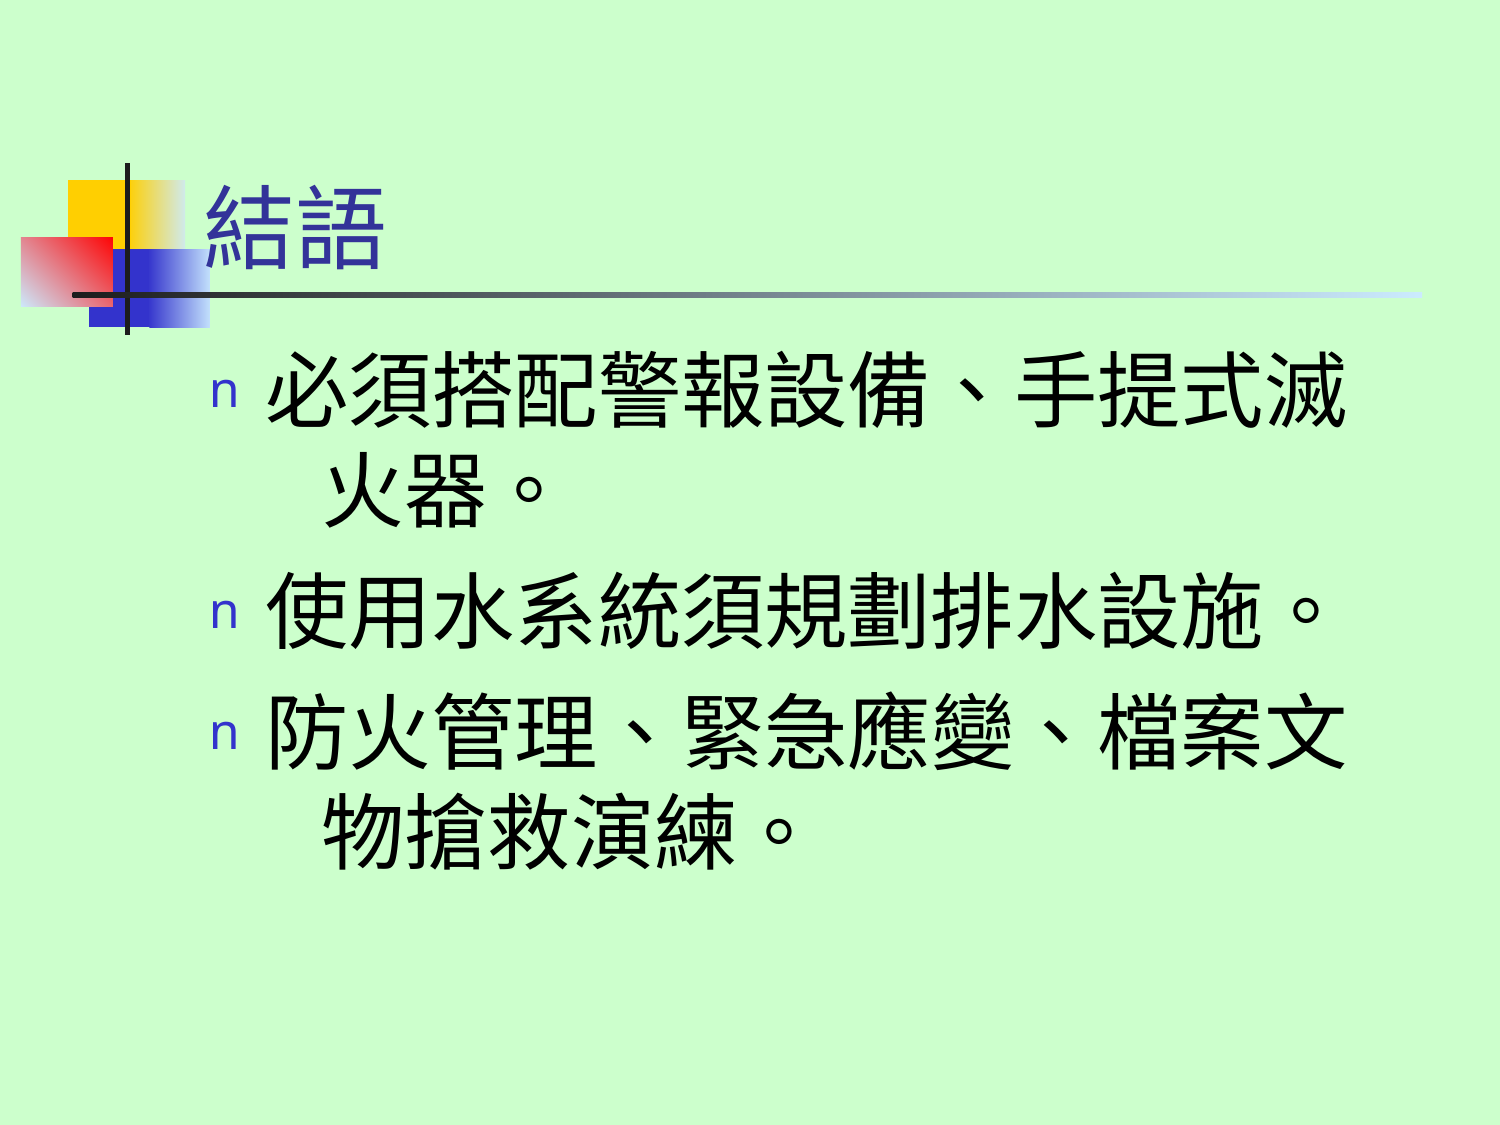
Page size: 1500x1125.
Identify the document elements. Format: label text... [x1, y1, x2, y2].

list 必須搭配警報設備、手提式滅火器。 使用水系統須規劃排水設施。 防火管理、緊急應變、檔案文物搶救演練。 [193, 331, 1424, 1007]
title 結語 [188, 101, 1468, 289]
